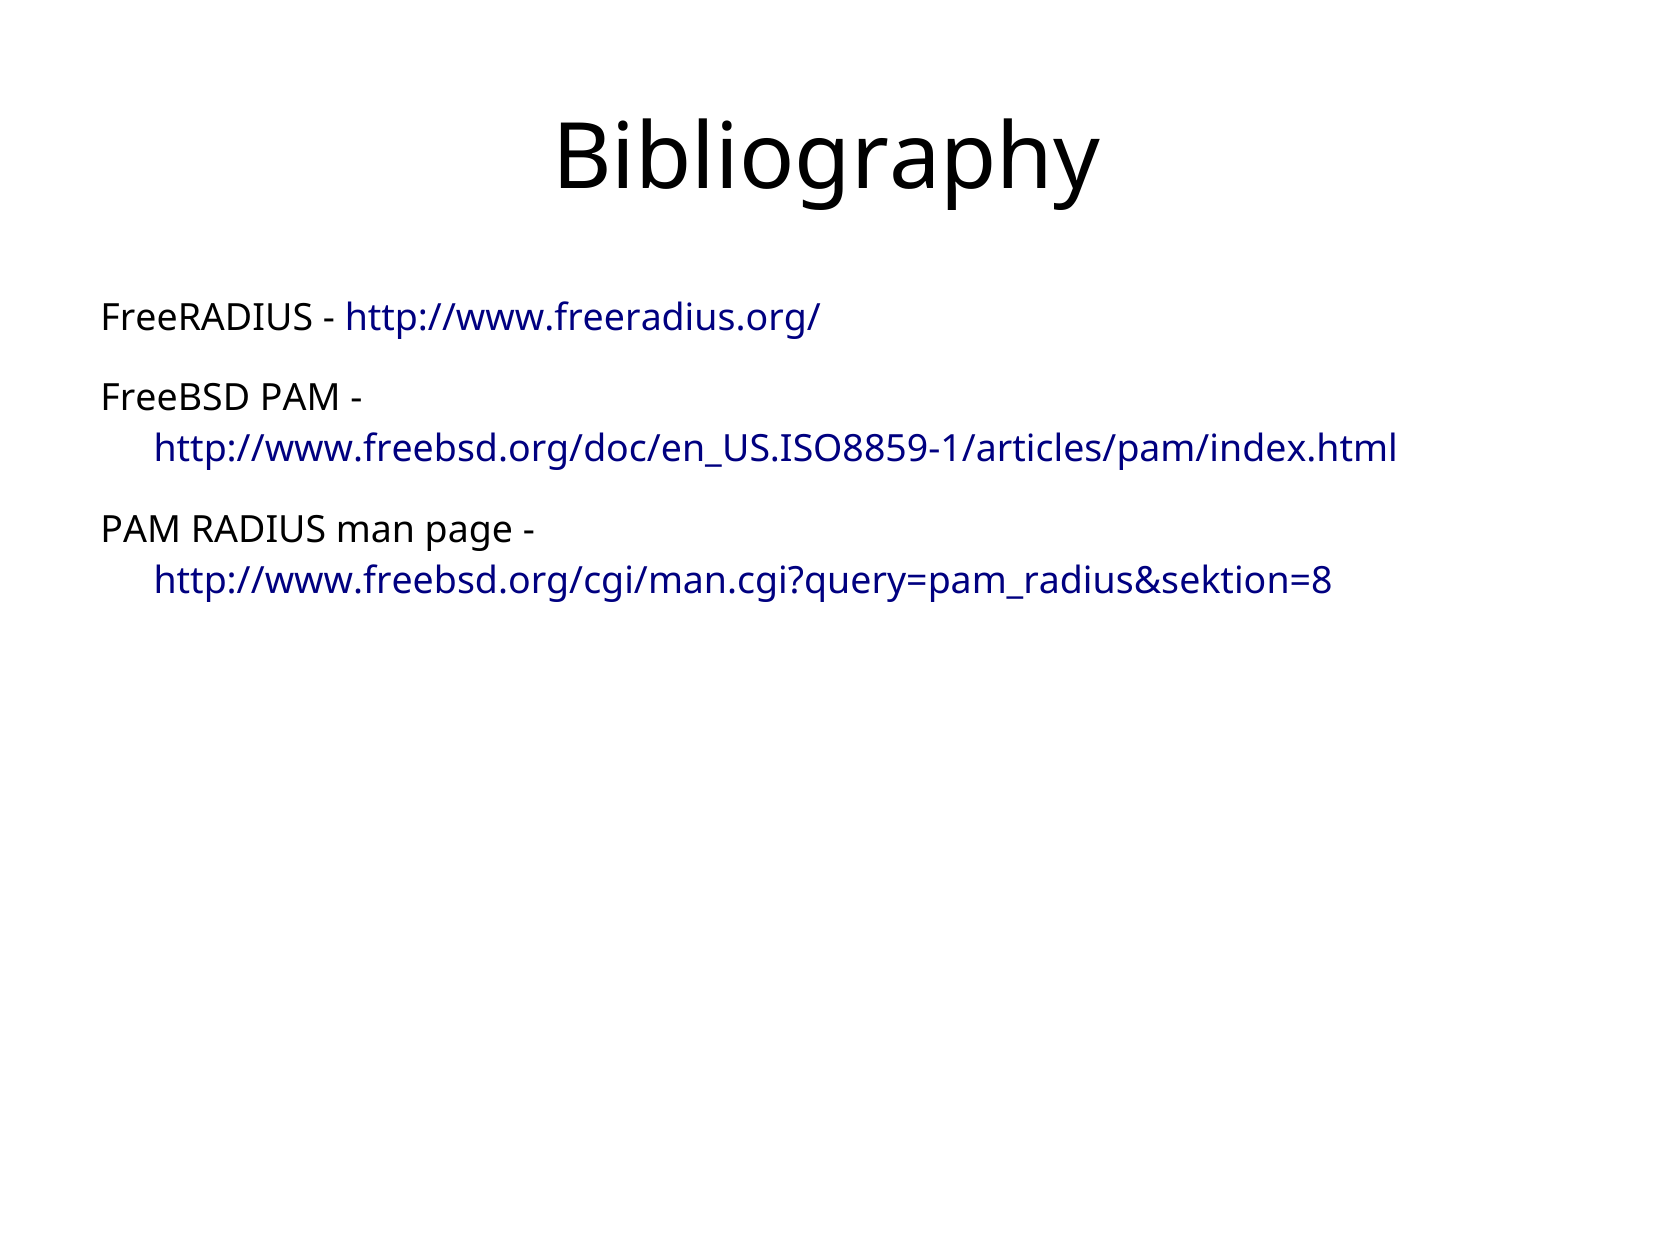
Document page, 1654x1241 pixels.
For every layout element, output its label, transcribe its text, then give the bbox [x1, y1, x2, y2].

title Bibliography [82, 49, 1571, 257]
list FreeRADIUS - http://www.freeradius.org/ FreeBSD PAM - http://www.freebsd.org/doc/en_US.ISO8859-1/articles/pam/index.html PAM RADIUS man page - http://www.freebsd.org/cgi/man.cgi?query=pam_radius&sektion=8 [82, 290, 1571, 1109]
